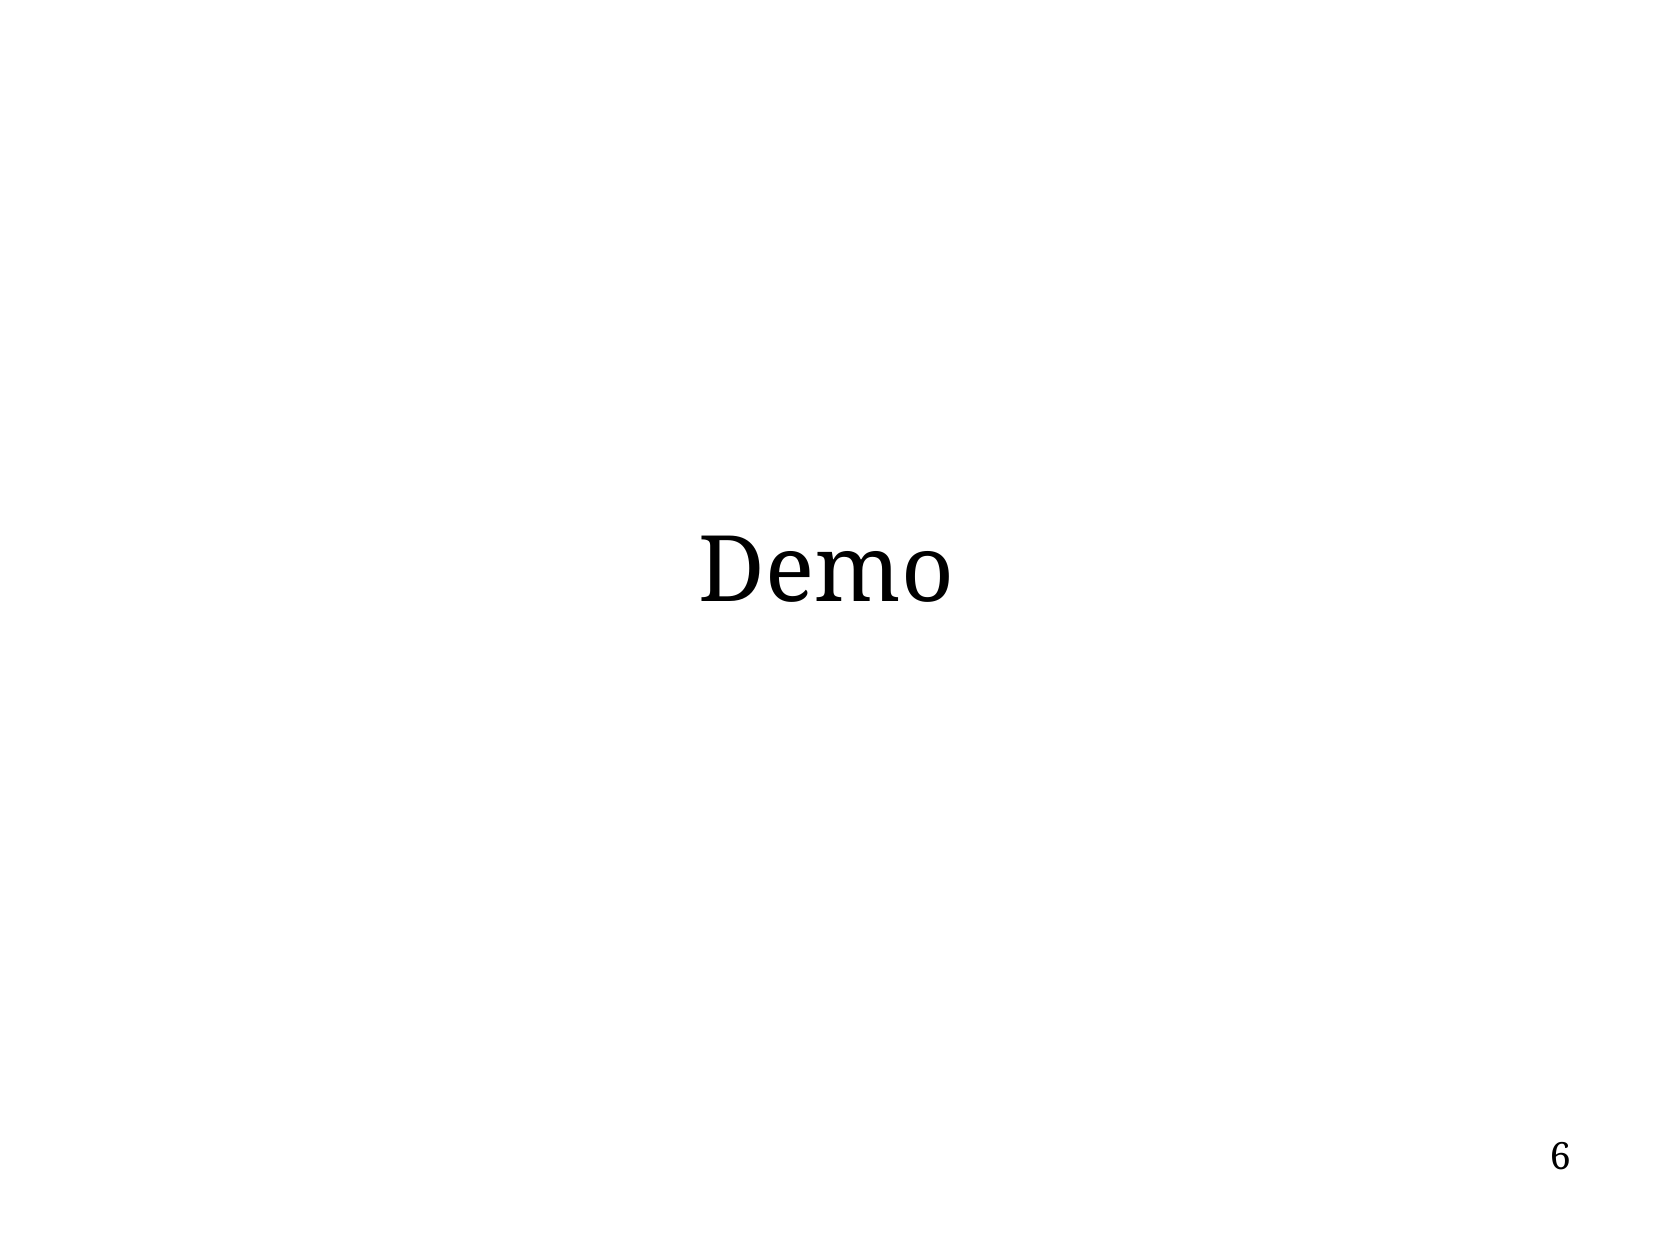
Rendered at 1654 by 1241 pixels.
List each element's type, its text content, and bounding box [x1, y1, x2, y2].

title Demo [82, 462, 1571, 670]
